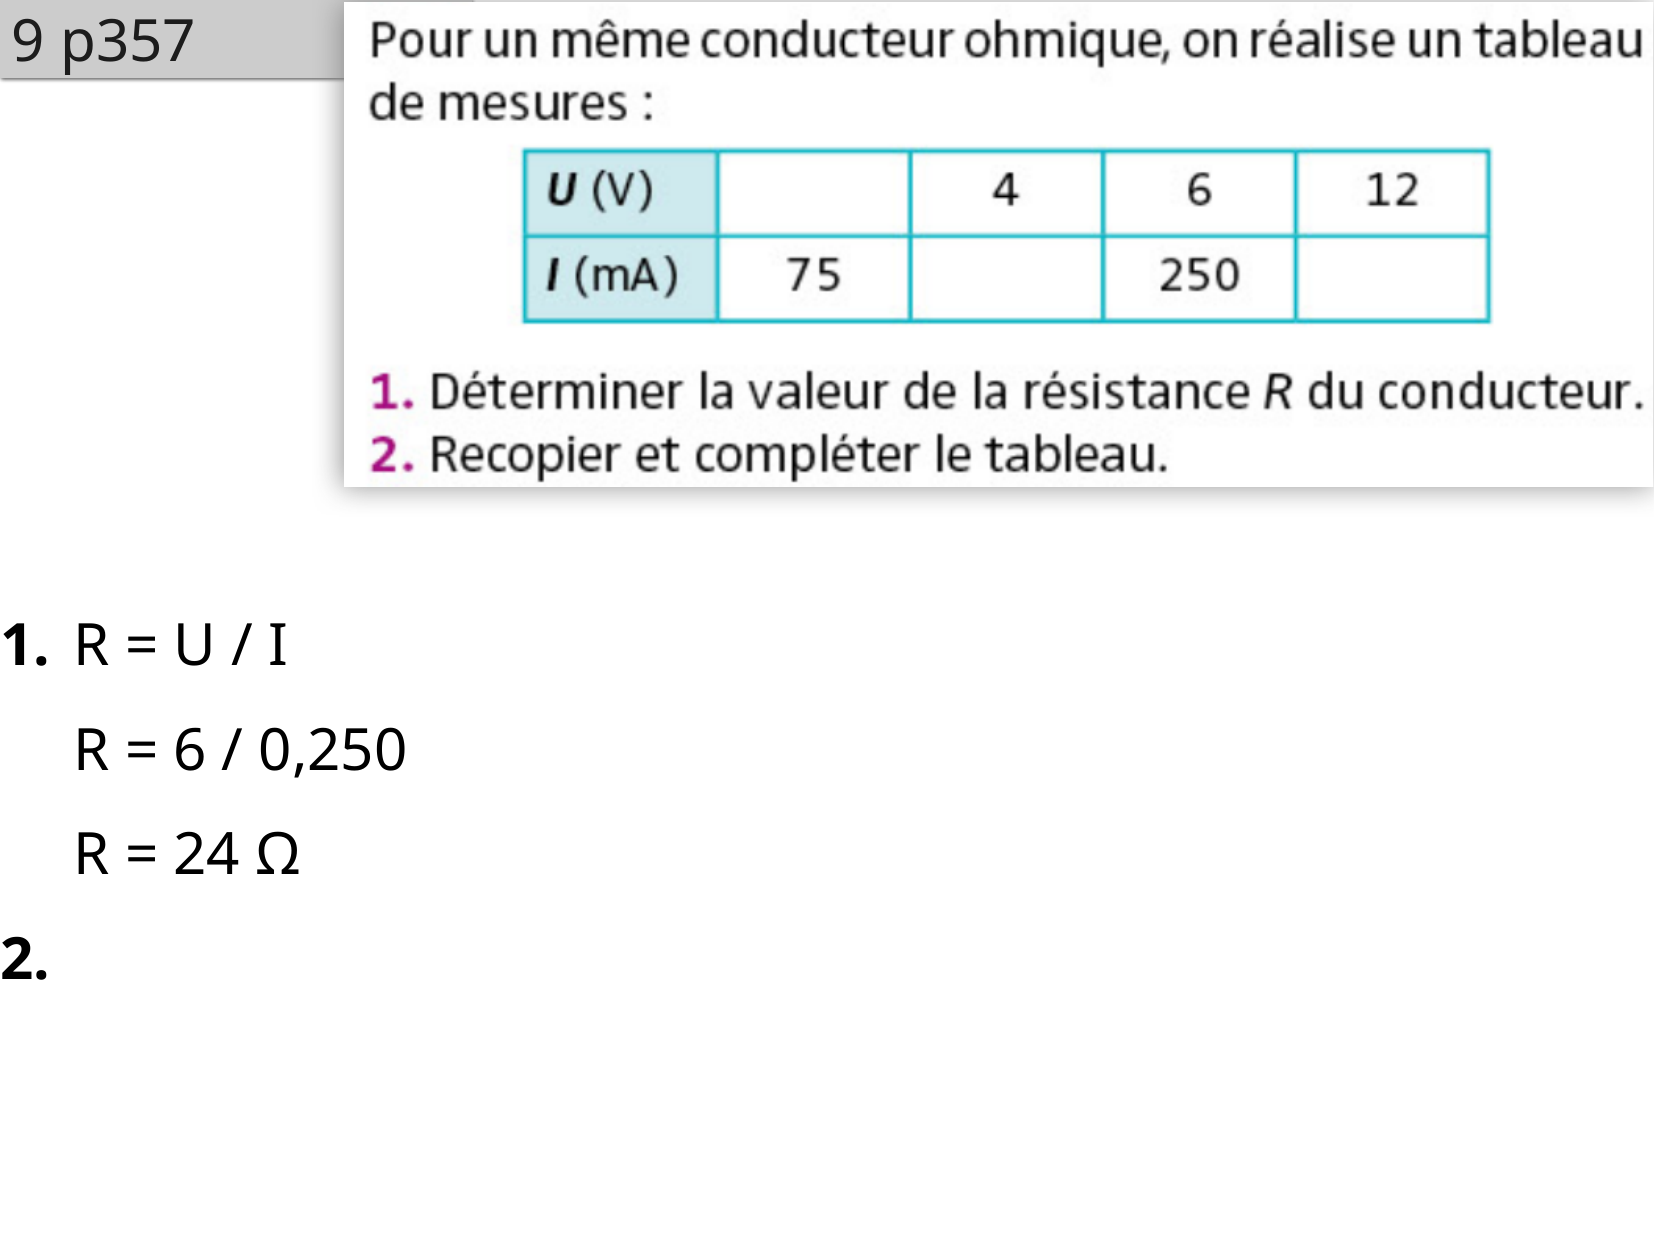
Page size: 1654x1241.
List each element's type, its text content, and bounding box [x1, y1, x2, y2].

title 9 p357 [0, 0, 327, 78]
list 1. R = U / I R = 6 / 0,250 R = 24 Ω 2. [0, 78, 1654, 1241]
picture [344, 2, 1654, 487]
